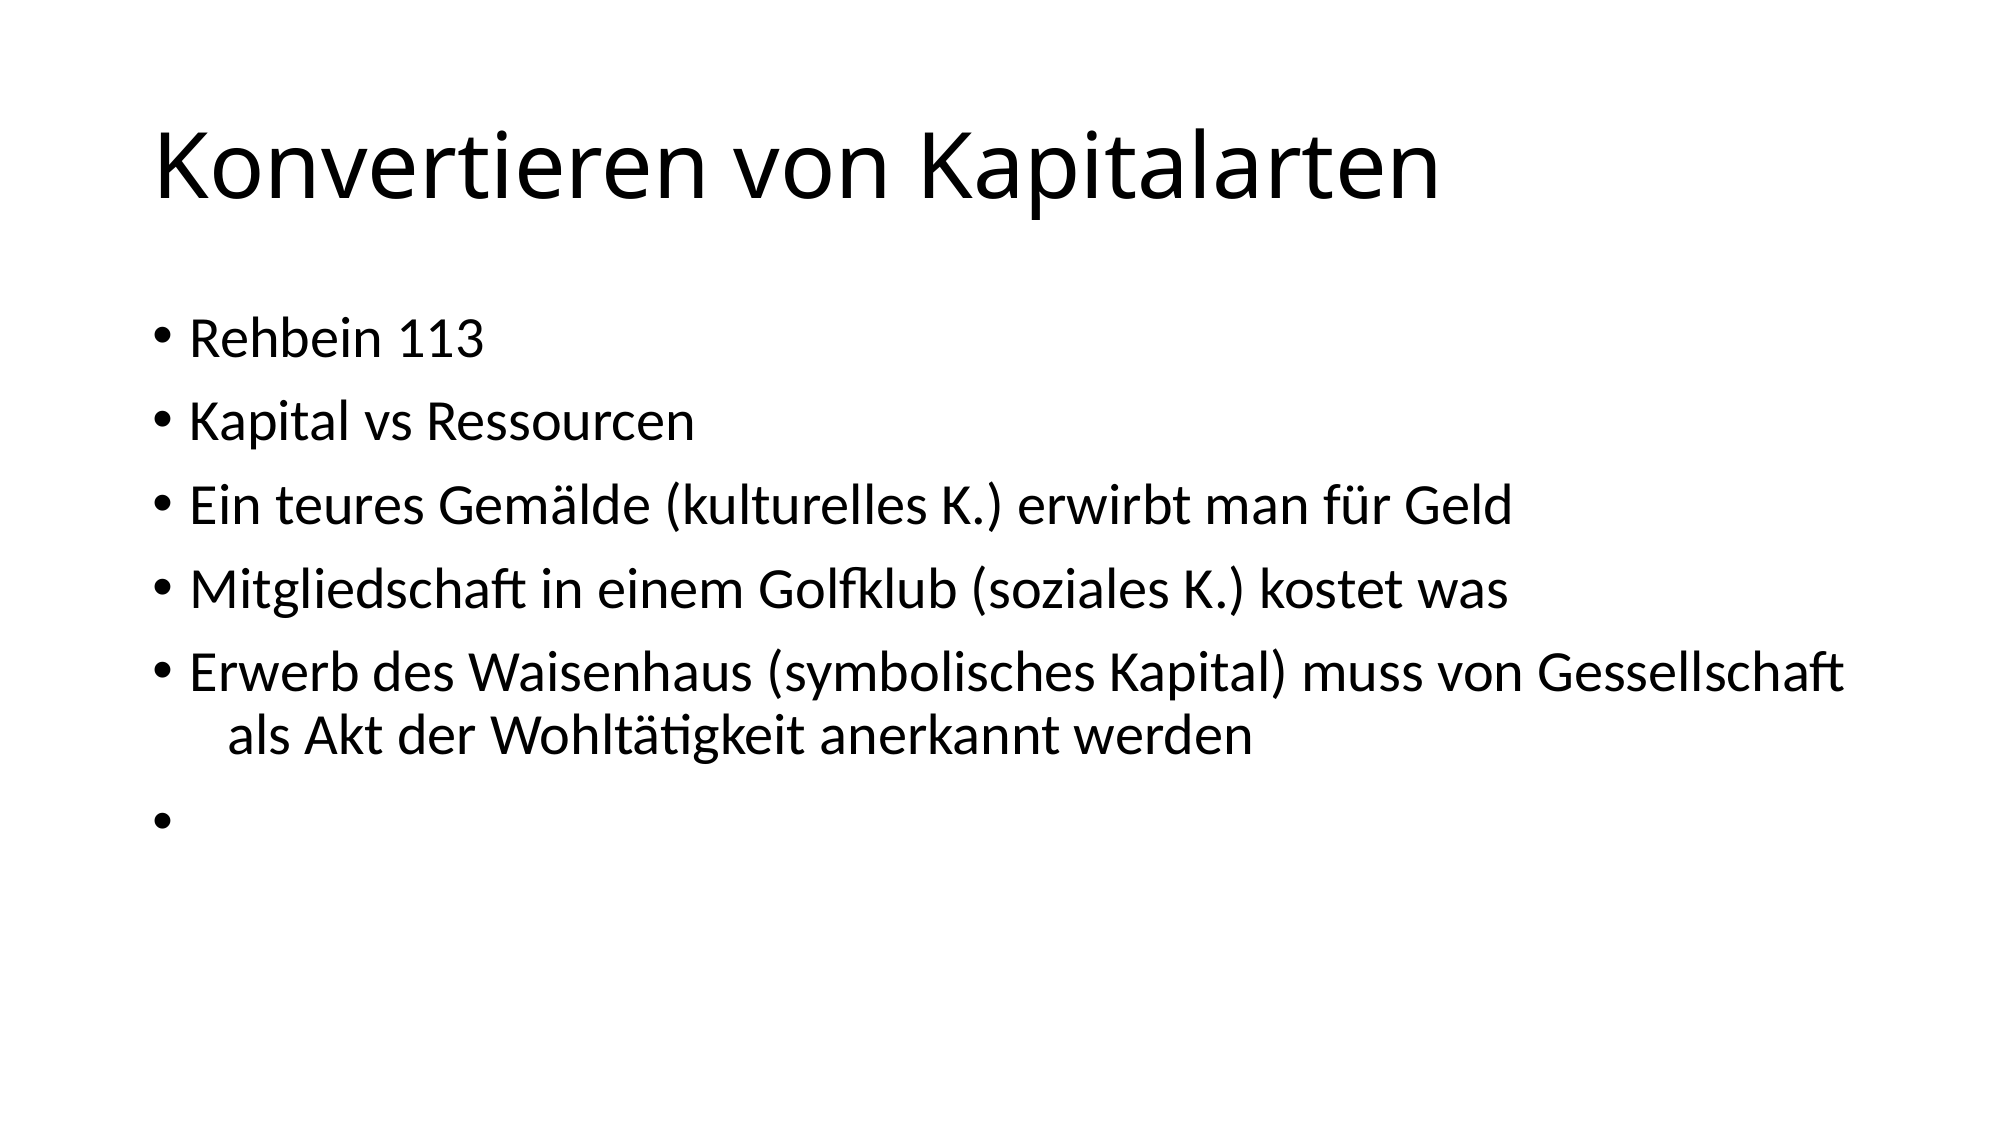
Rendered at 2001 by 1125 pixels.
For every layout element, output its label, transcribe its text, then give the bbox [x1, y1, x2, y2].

list Rehbein 113 Kapital vs Ressourcen Ein teures Gemälde (kulturelles K.) erwirbt man für Geld Mitgliedschaft in einem Golfklub (soziales K.) kostet was Erwerb des Waisenhaus (symbolisches Kapital) muss von Gessellschaft als Akt der Wohltätigkeit anerkannt werden [137, 299, 1863, 1014]
title Konvertieren von Kapitalarten [137, 59, 1863, 278]
